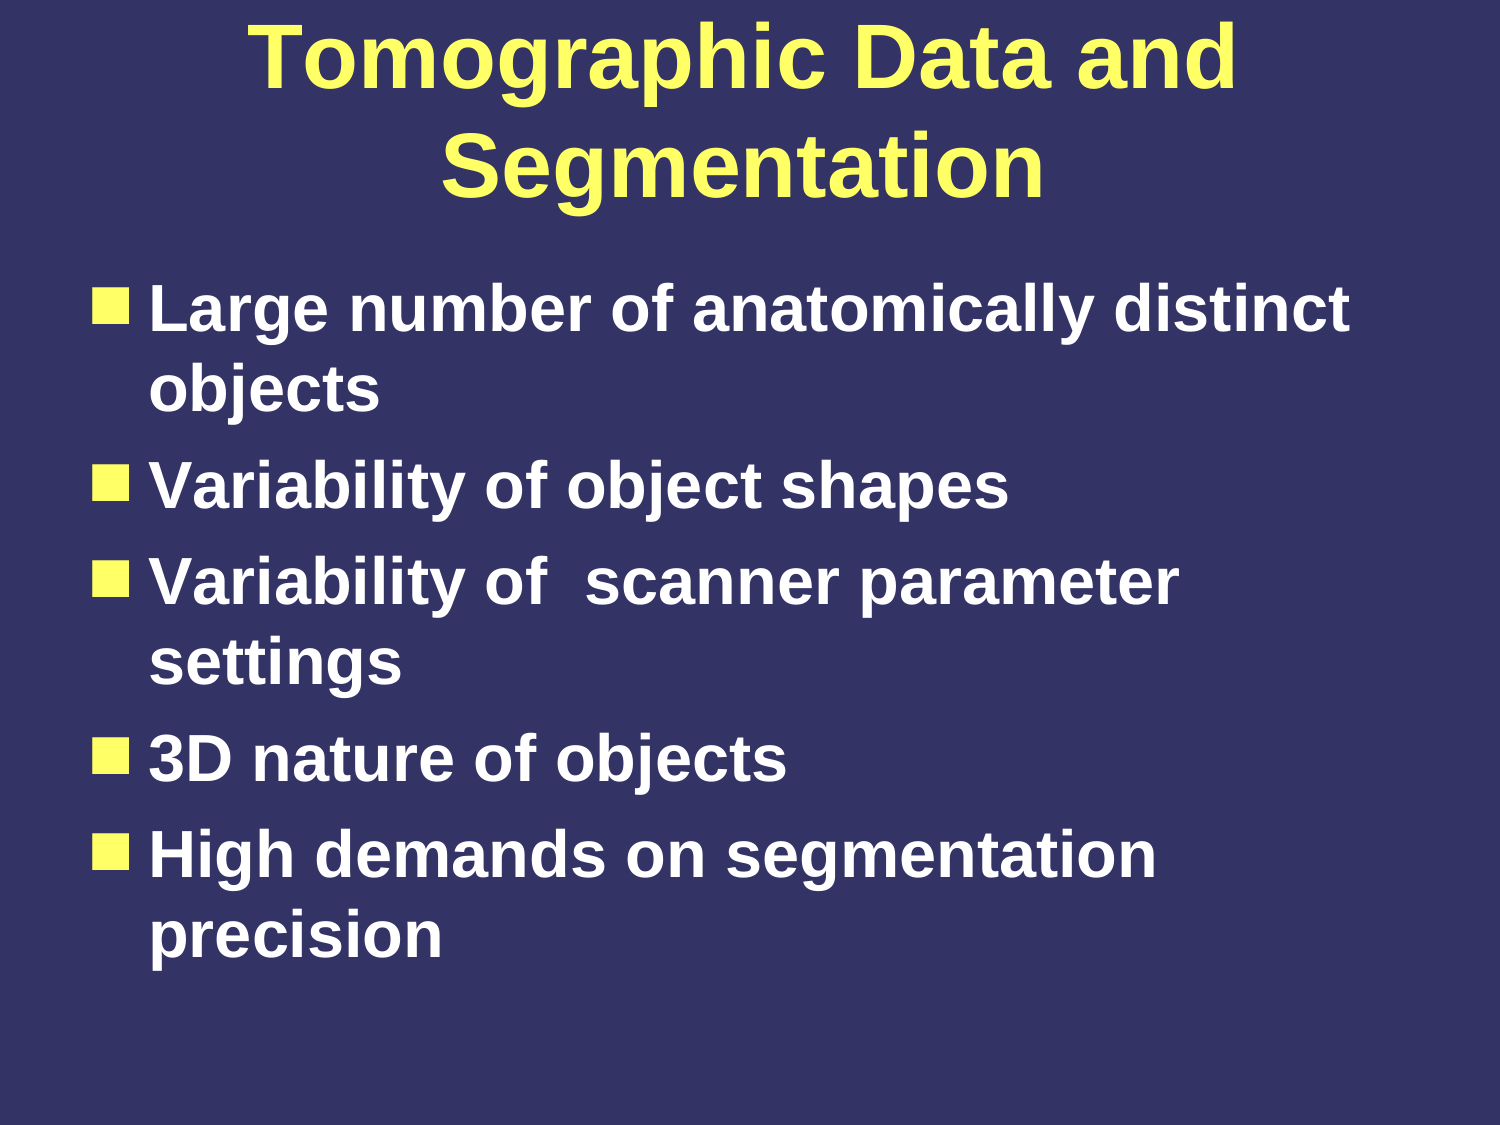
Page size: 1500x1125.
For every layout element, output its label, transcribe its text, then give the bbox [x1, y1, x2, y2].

list Large number of anatomically distinct objects Variability of object shapes Variability of scanner parameter settings 3D nature of objects High demands on segmentation precision [77, 258, 1440, 1005]
title Tomographic Data and Segmentation [99, 0, 1388, 225]
